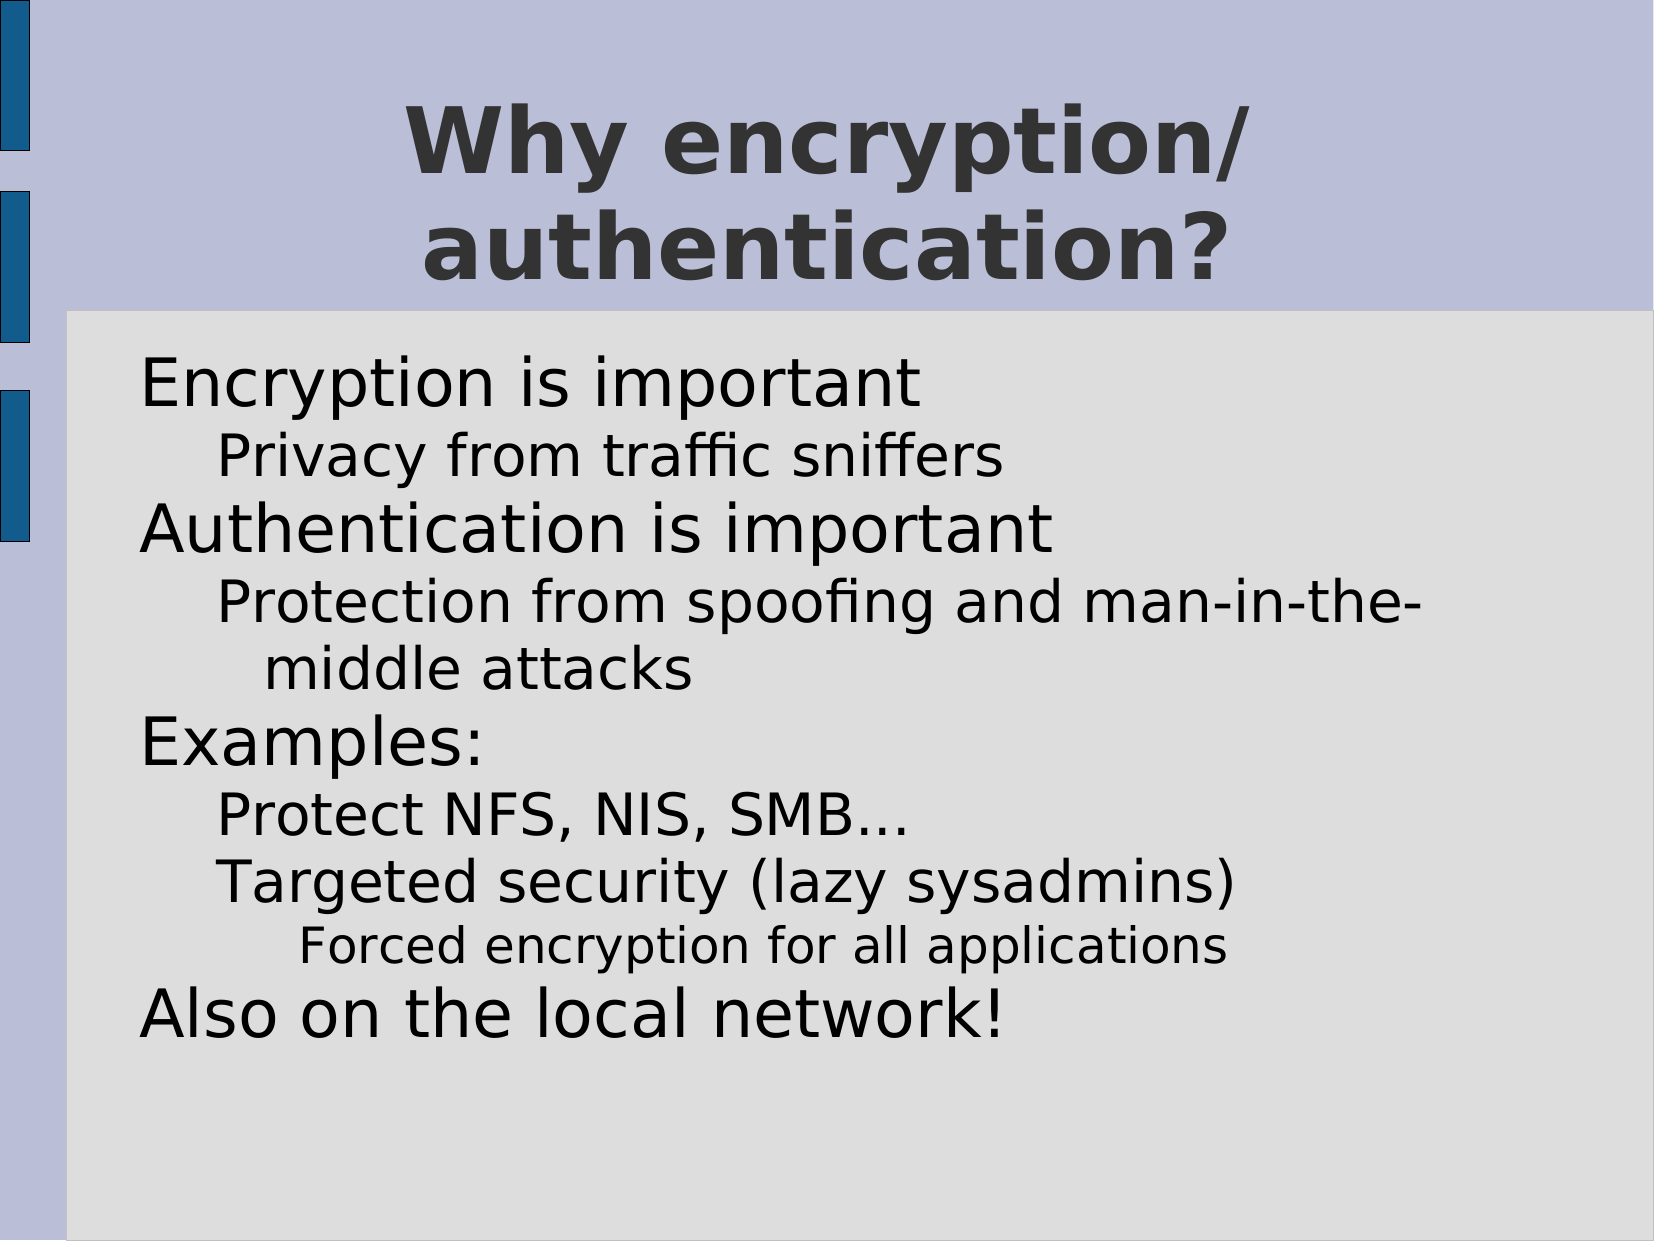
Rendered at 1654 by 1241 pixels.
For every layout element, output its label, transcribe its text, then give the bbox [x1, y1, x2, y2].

list Encryption is important Privacy from traffic sniffers Authentication is important Protection from spoofing and man-in-the-middle attacks Examples: Protect NFS, NIS, SMB... Targeted security (lazy sysadmins) Forced encryption for all applications Also on the local network! [121, 344, 1534, 1127]
title Why encryption/ authentication? [121, 87, 1534, 302]
